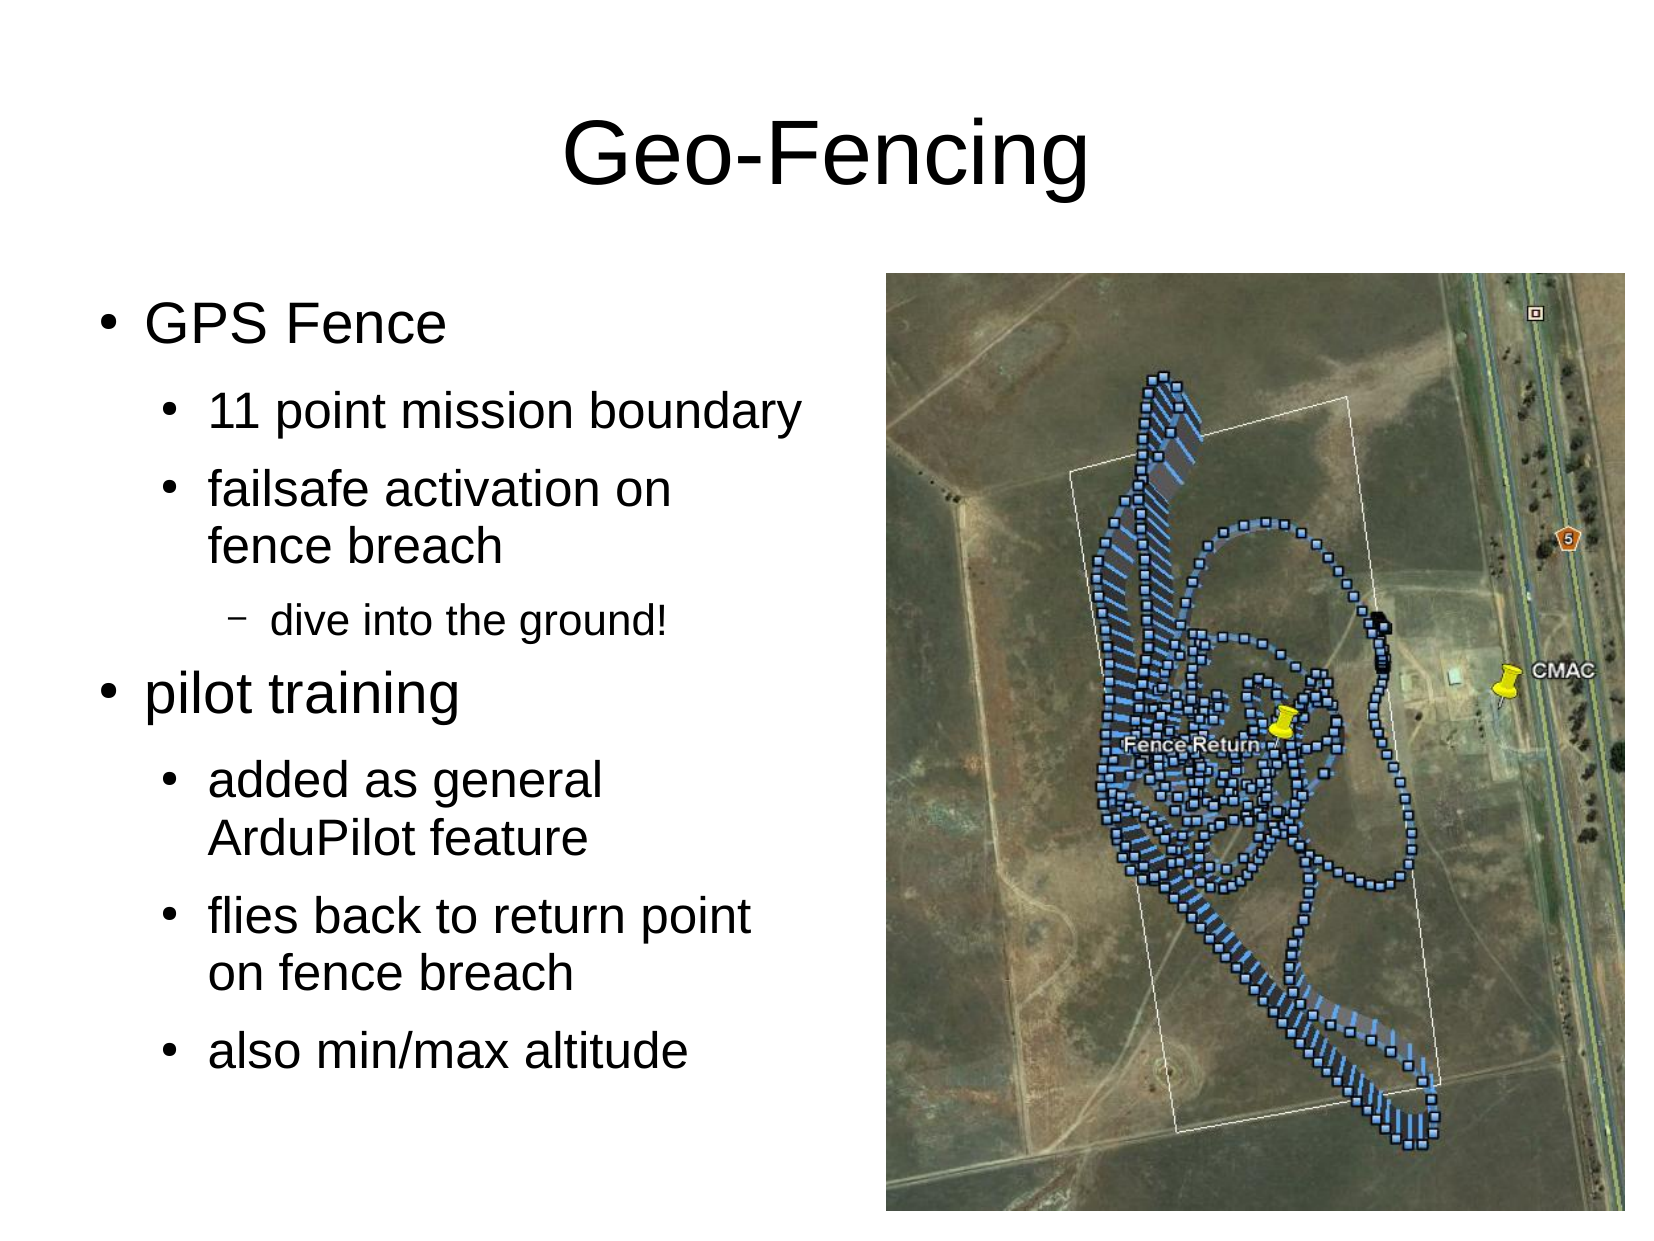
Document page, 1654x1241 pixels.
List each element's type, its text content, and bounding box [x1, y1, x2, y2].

picture [886, 273, 1625, 1211]
list GPS Fence 11 point mission boundary failsafe activation on fence breach dive into the ground! pilot training added as general ArduPilot feature flies back to return point on fence breach also min/max altitude [82, 290, 809, 1109]
title Geo-Fencing [82, 49, 1571, 257]
